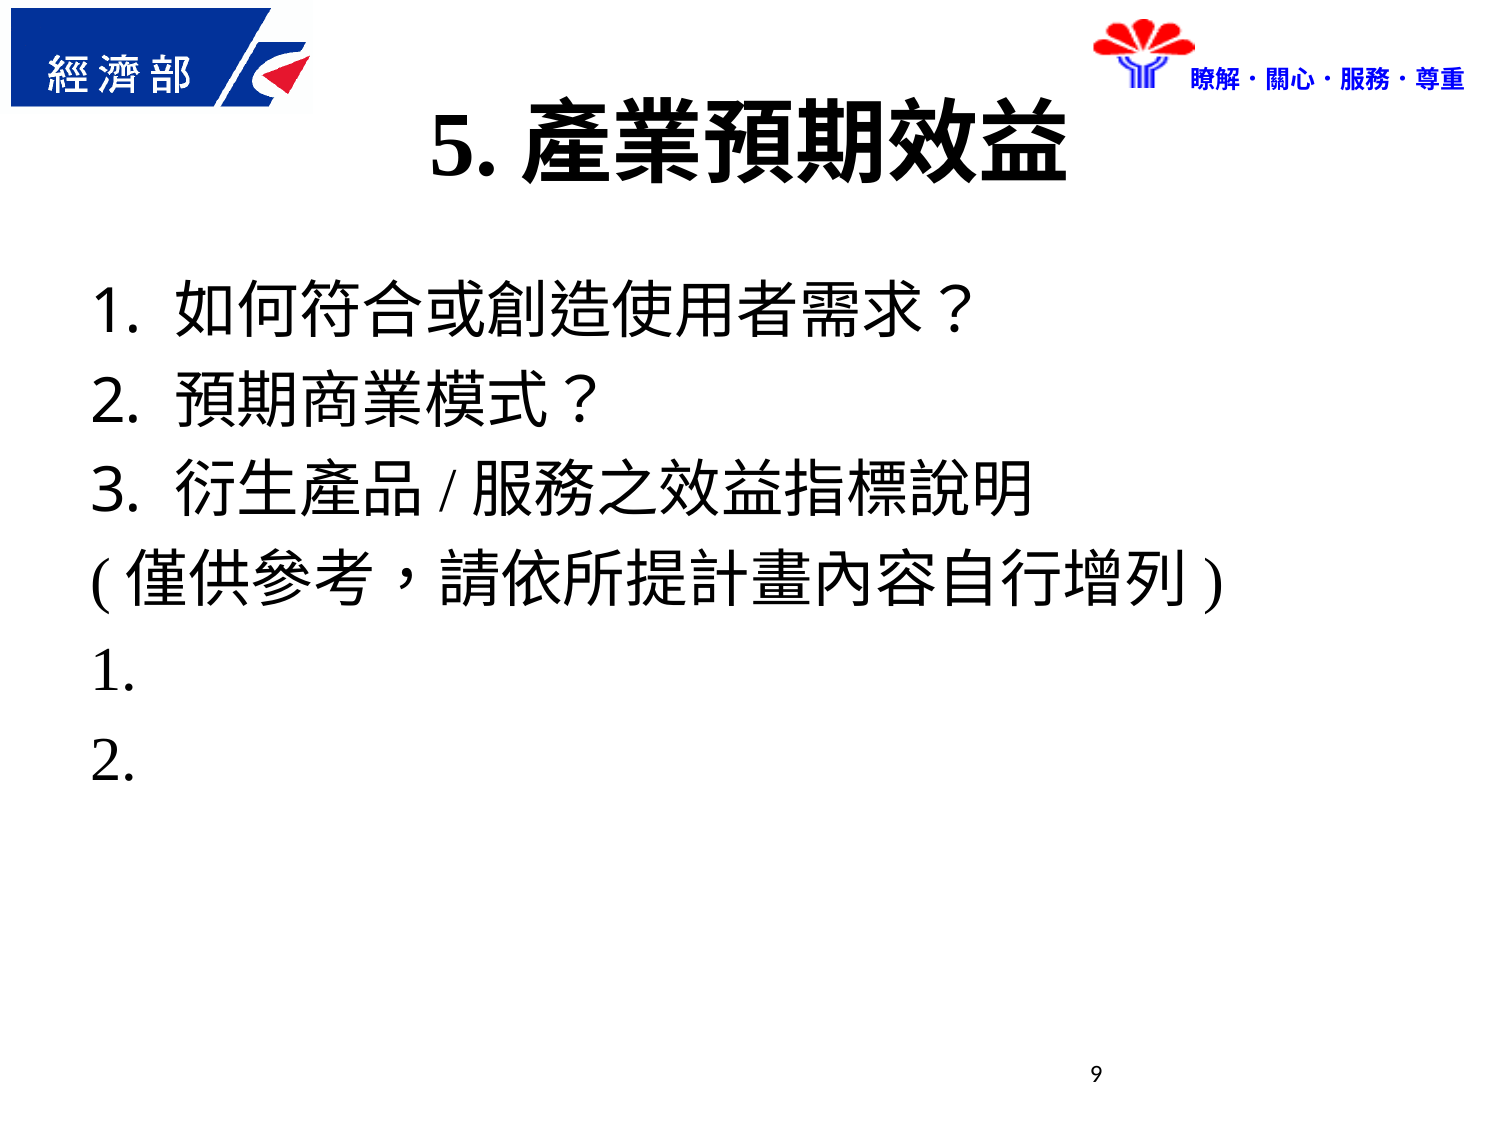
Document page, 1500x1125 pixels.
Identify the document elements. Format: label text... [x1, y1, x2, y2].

list 如何符合或創造使用者需求？ 預期商業模式？ 衍生產品/服務之效益指標說明 (僅供參考，請依所提計畫內容自行增列) [75, 267, 1426, 1005]
title 5.產業預期效益 [75, 45, 1426, 233]
text_box [1074, 1042, 1426, 1103]
